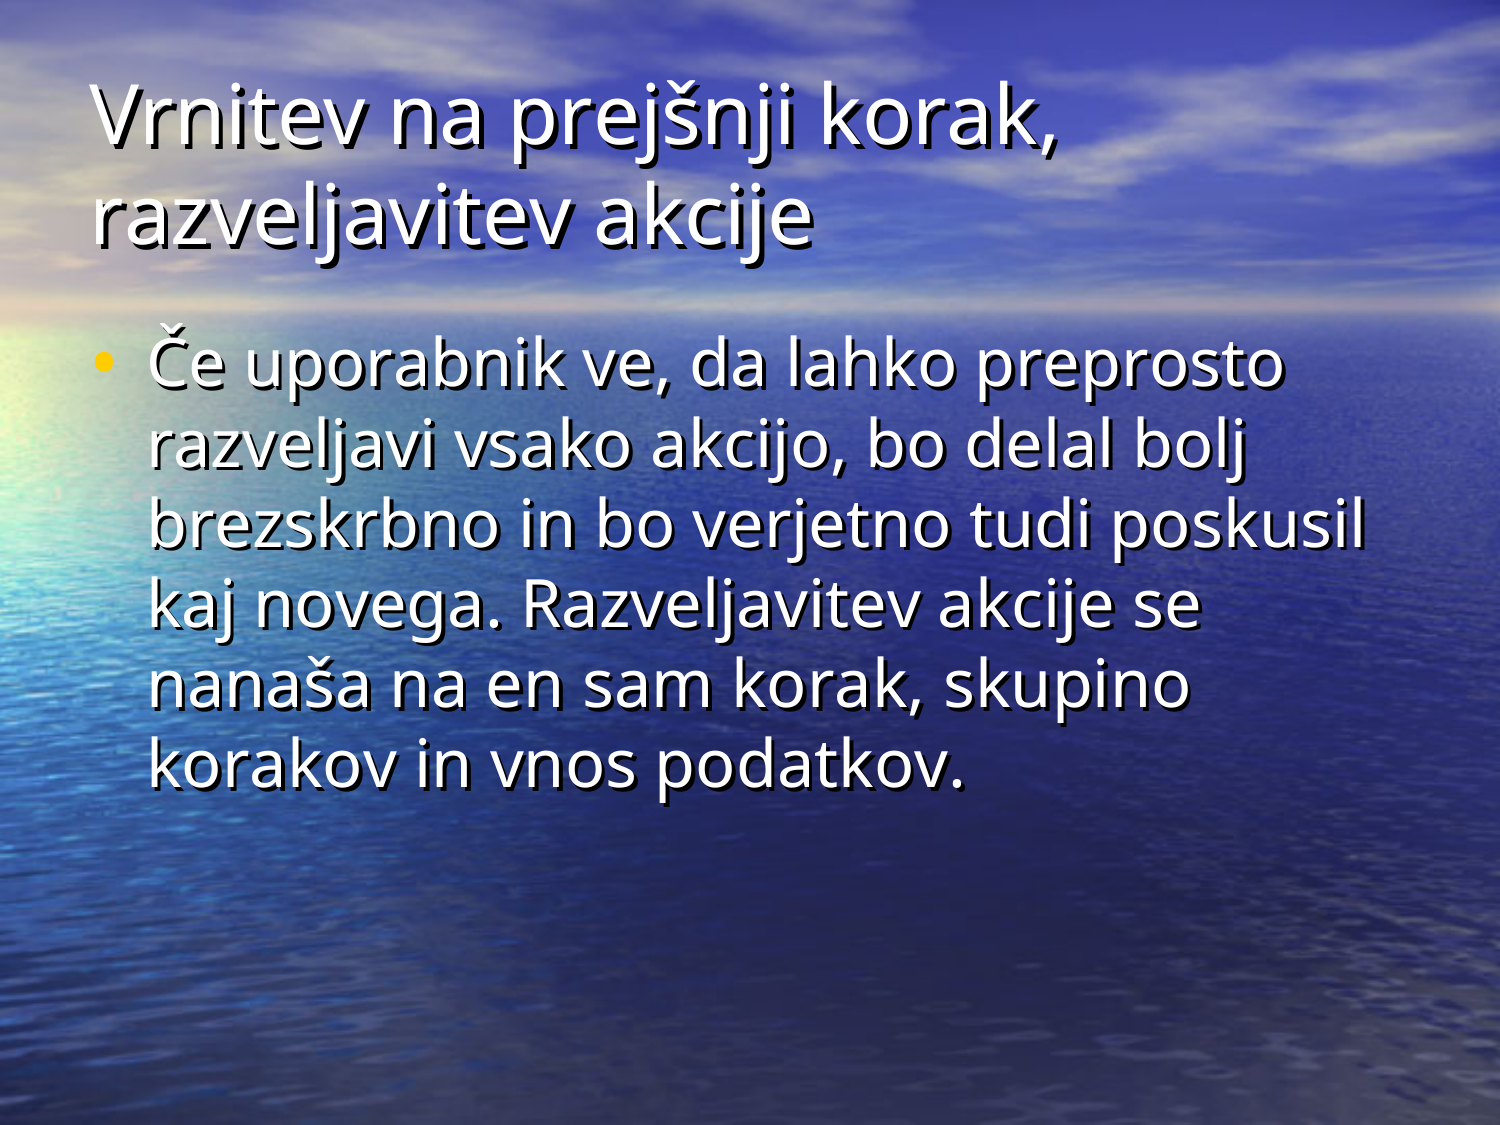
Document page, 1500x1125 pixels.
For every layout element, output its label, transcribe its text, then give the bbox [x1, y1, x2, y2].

list Če uporabnik ve, da lahko preprosto razveljavi vsako akcijo, bo delal bolj brezskrbno in bo verjetno tudi poskusil kaj novega. Razveljavitev akcije se nanaša na en sam korak, skupino korakov in vnos podatkov. [75, 312, 1426, 988]
title Vrnitev na prejšnji korak, razveljavitev akcije [75, 47, 1426, 276]
picture [0, 0, 1500, 1125]
